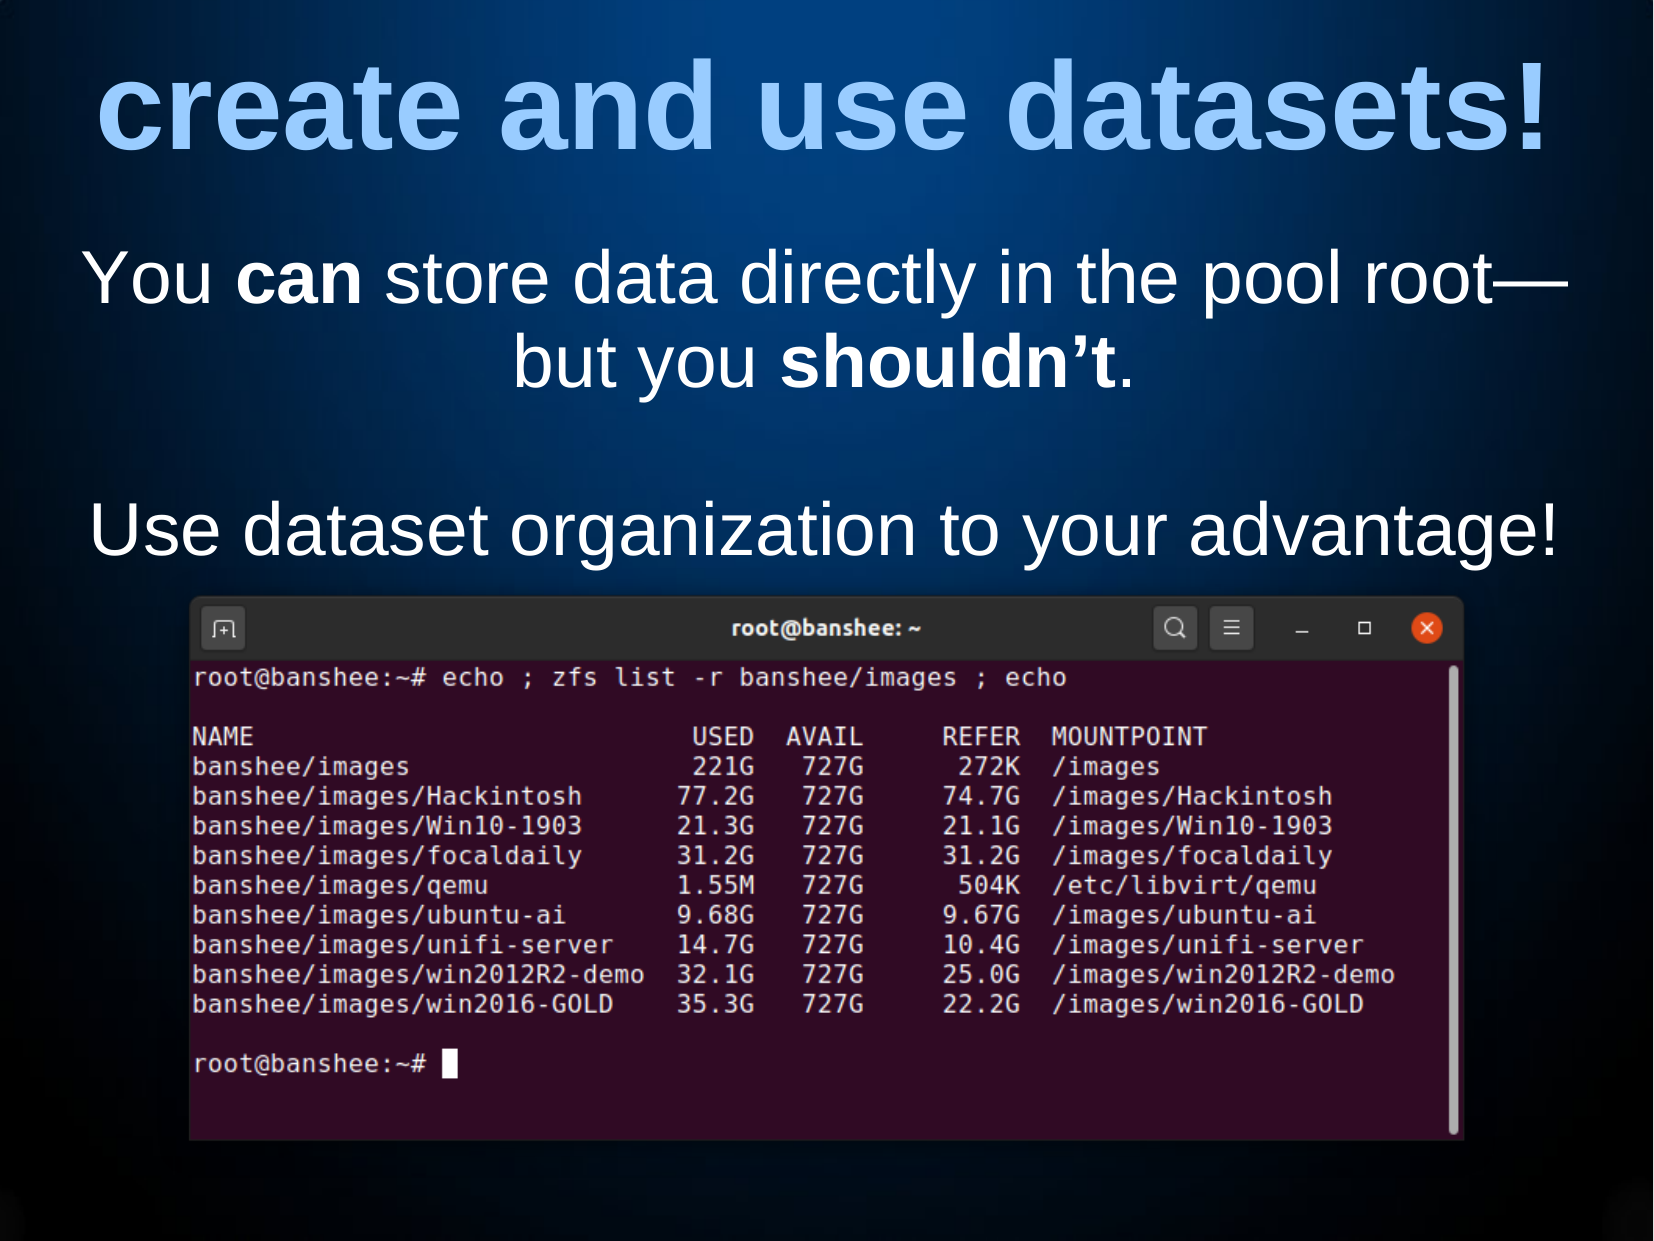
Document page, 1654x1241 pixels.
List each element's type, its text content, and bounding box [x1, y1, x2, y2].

picture [0, 0, 1654, 1241]
title create and use datasets! [0, 2, 1651, 211]
title You can store data directly in the pool root—but you shouldn’t. Use dataset organization to your advantage! [60, 222, 1591, 586]
